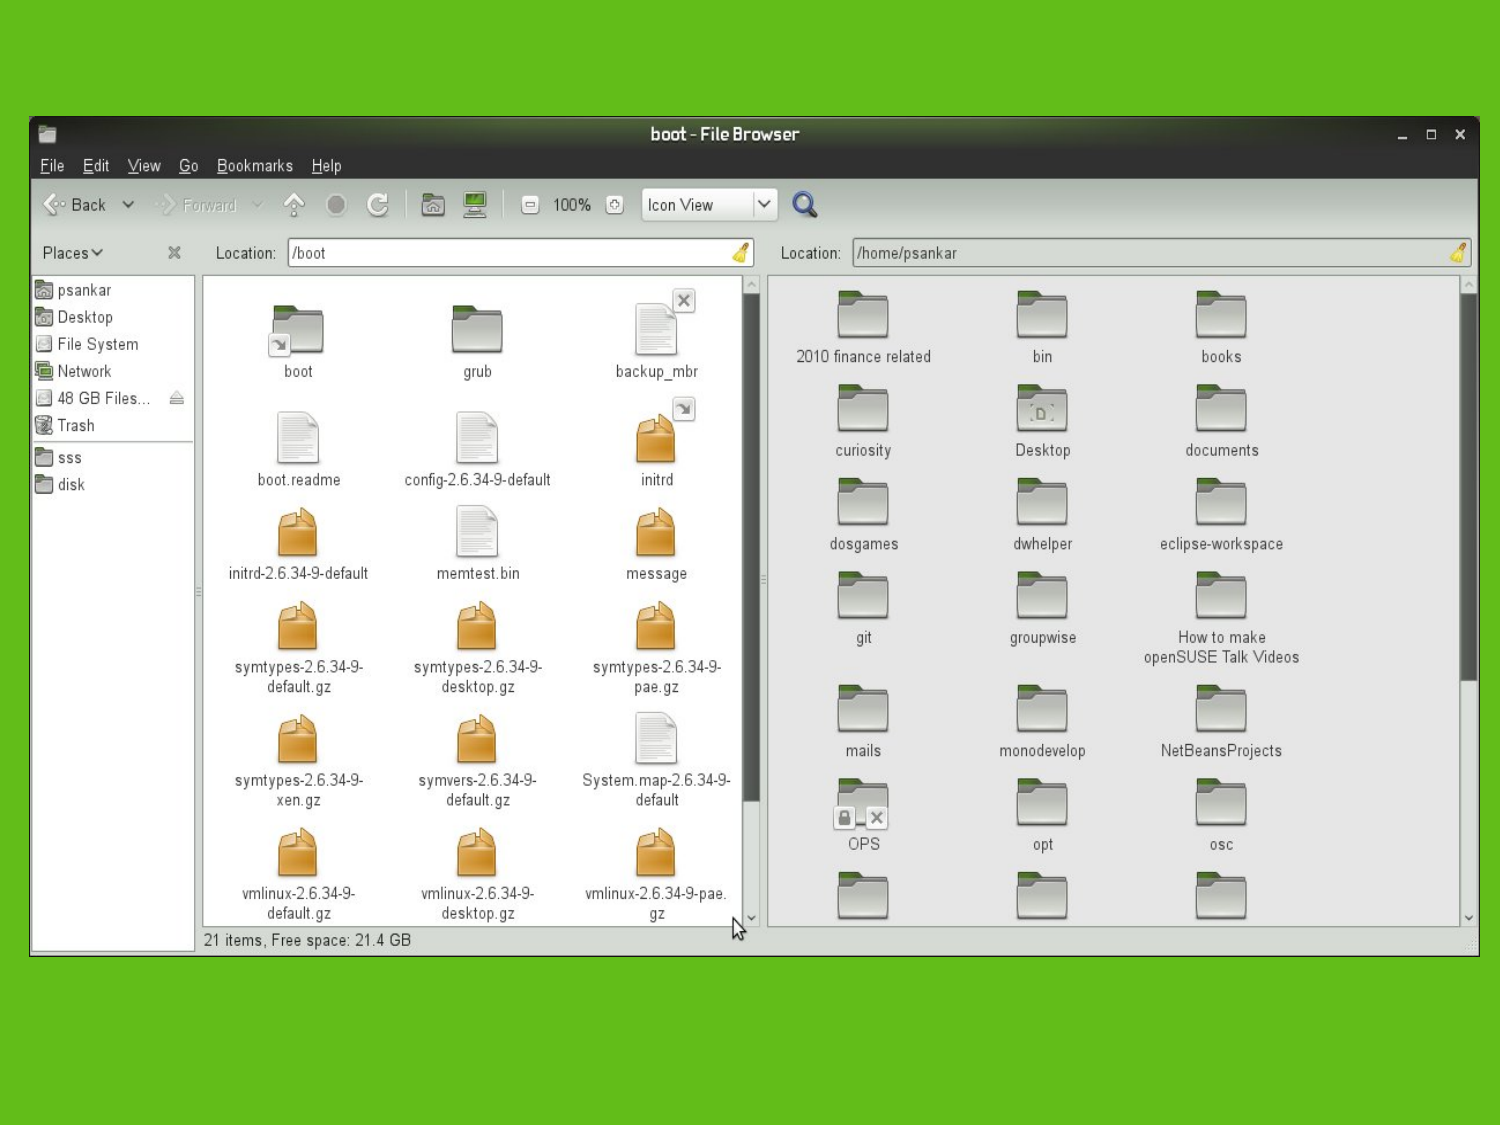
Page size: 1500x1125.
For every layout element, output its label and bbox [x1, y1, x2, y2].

picture [29, 116, 1480, 957]
